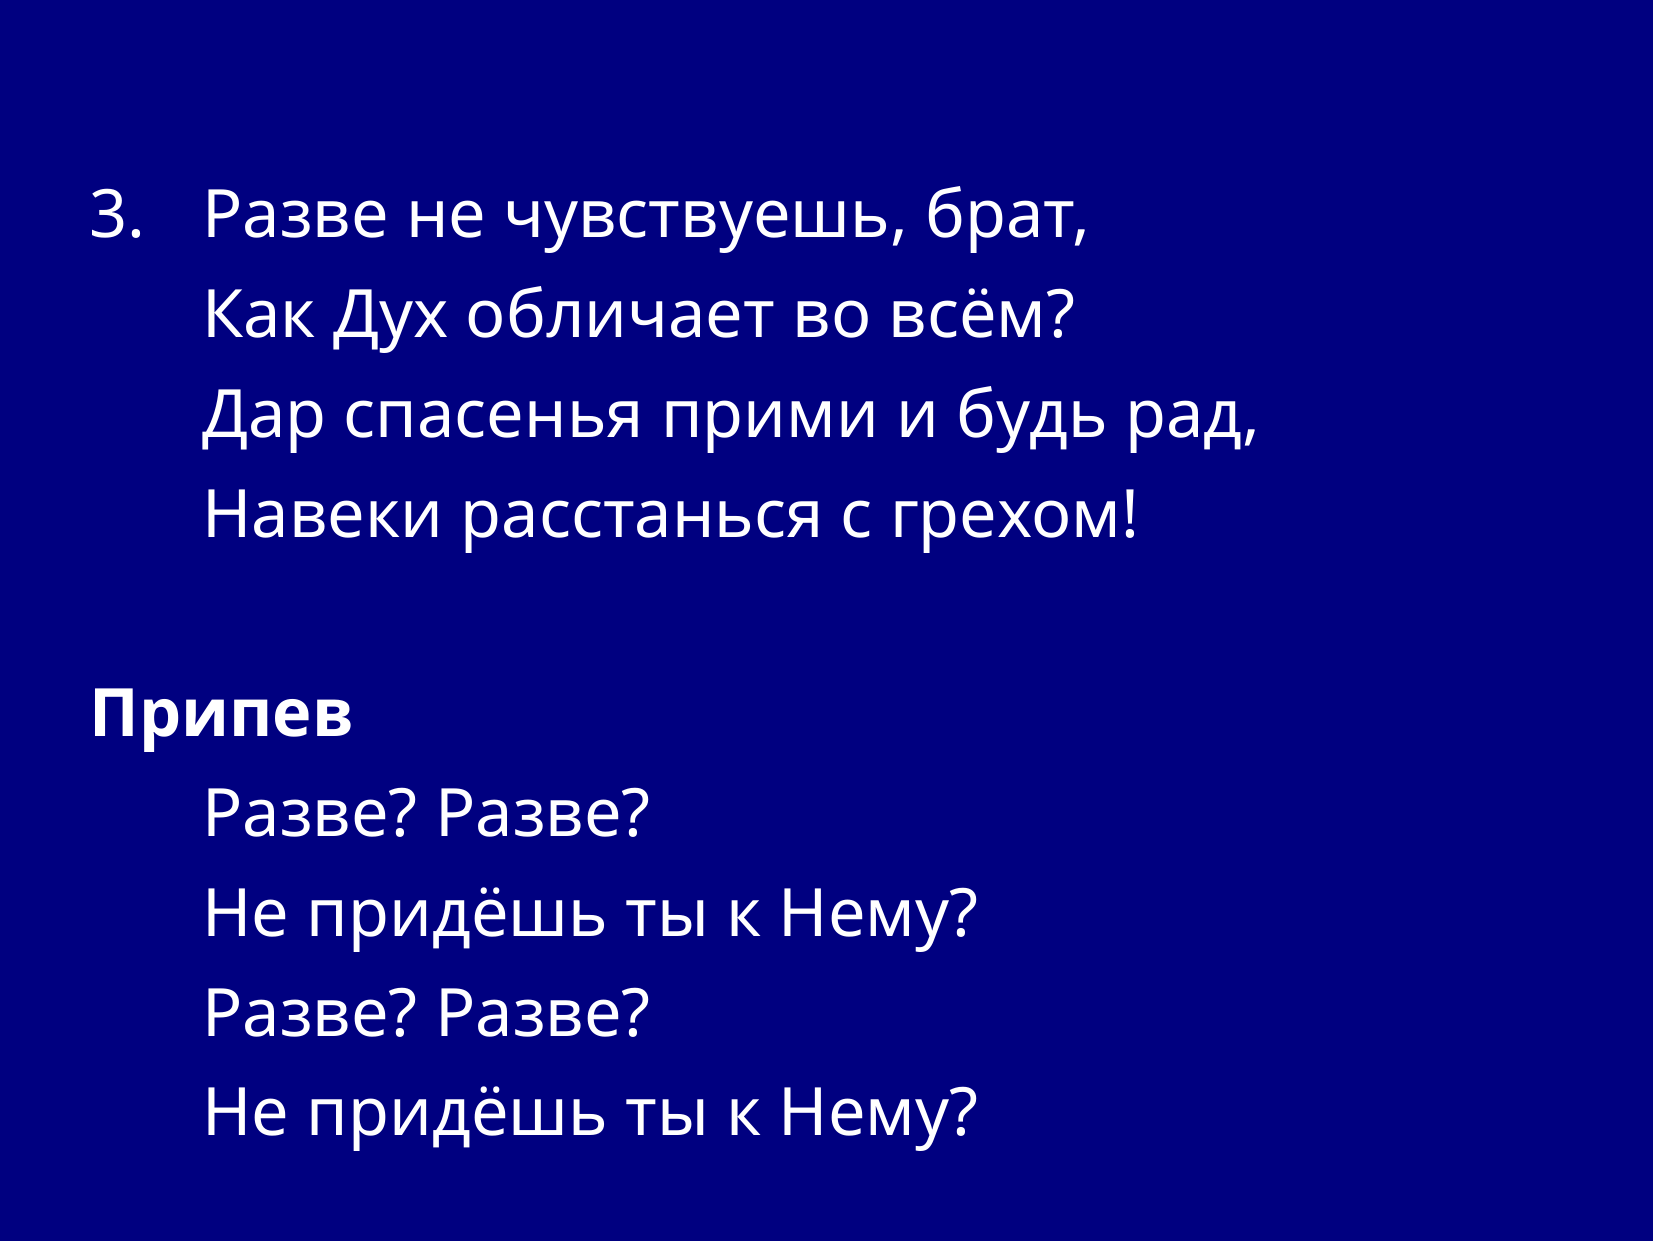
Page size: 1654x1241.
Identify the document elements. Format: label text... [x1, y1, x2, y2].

text_box 3. Разве не чувствуешь, брат, Как Дух обличает во всём? Дар спасенья прими и будь рад, Навеки расстанься с грехом! Припев Разве? Разве? Не придёшь ты к Нему? Разве? Разве? Не придёшь ты к Нему? [75, 150, 1576, 1163]
